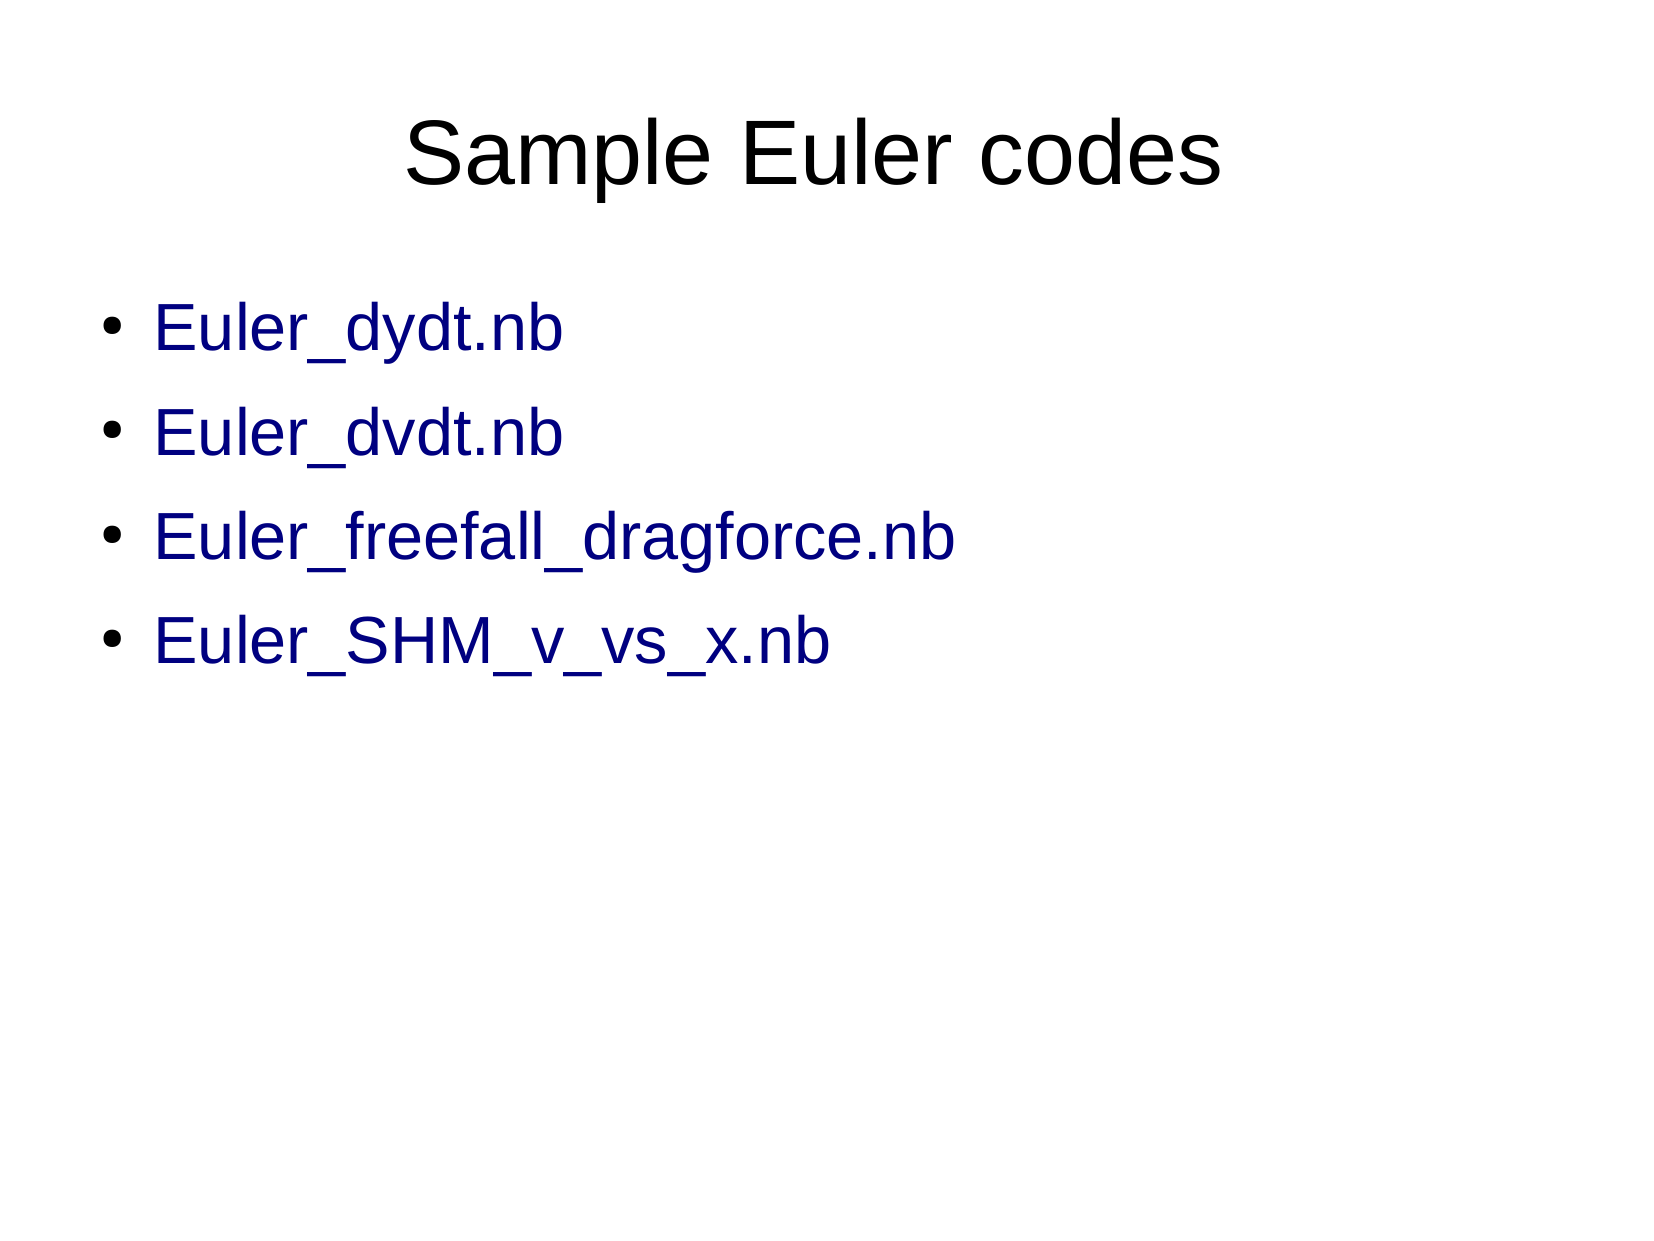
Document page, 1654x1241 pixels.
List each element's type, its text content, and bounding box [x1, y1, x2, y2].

title Sample Euler codes [82, 49, 1571, 257]
list Euler_dydt.nb Euler_dvdt.nb Euler_freefall_dragforce.nb Euler_SHM_v_vs_x.nb [82, 290, 1571, 1010]
